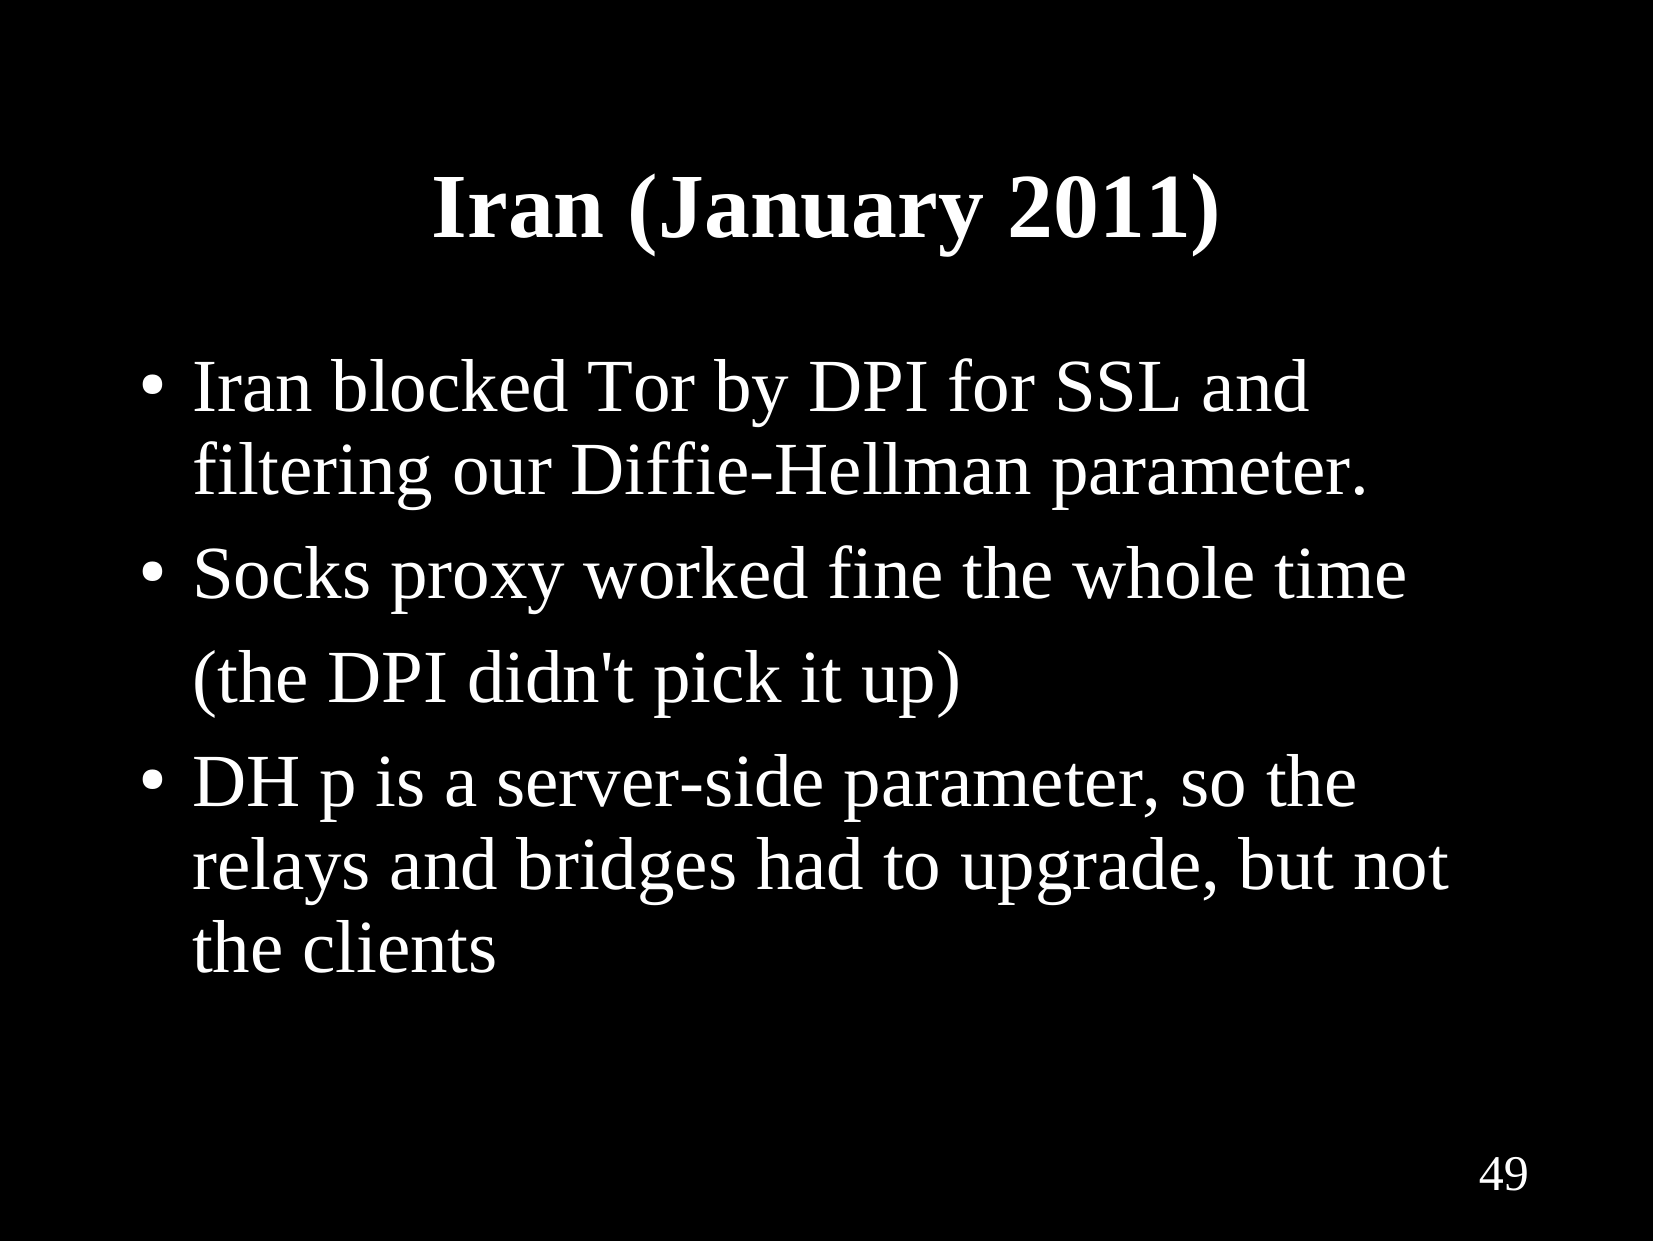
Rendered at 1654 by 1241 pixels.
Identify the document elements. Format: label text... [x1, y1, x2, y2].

list Iran blocked Tor by DPI for SSL and filtering our Diffie-Hellman parameter. Socks proxy worked fine the whole time (the DPI didn't pick it up) DH p is a server-side parameter, so the relays and bridges had to upgrade, but not the clients [121, 344, 1534, 1127]
title Iran (January 2011) [121, 102, 1534, 311]
